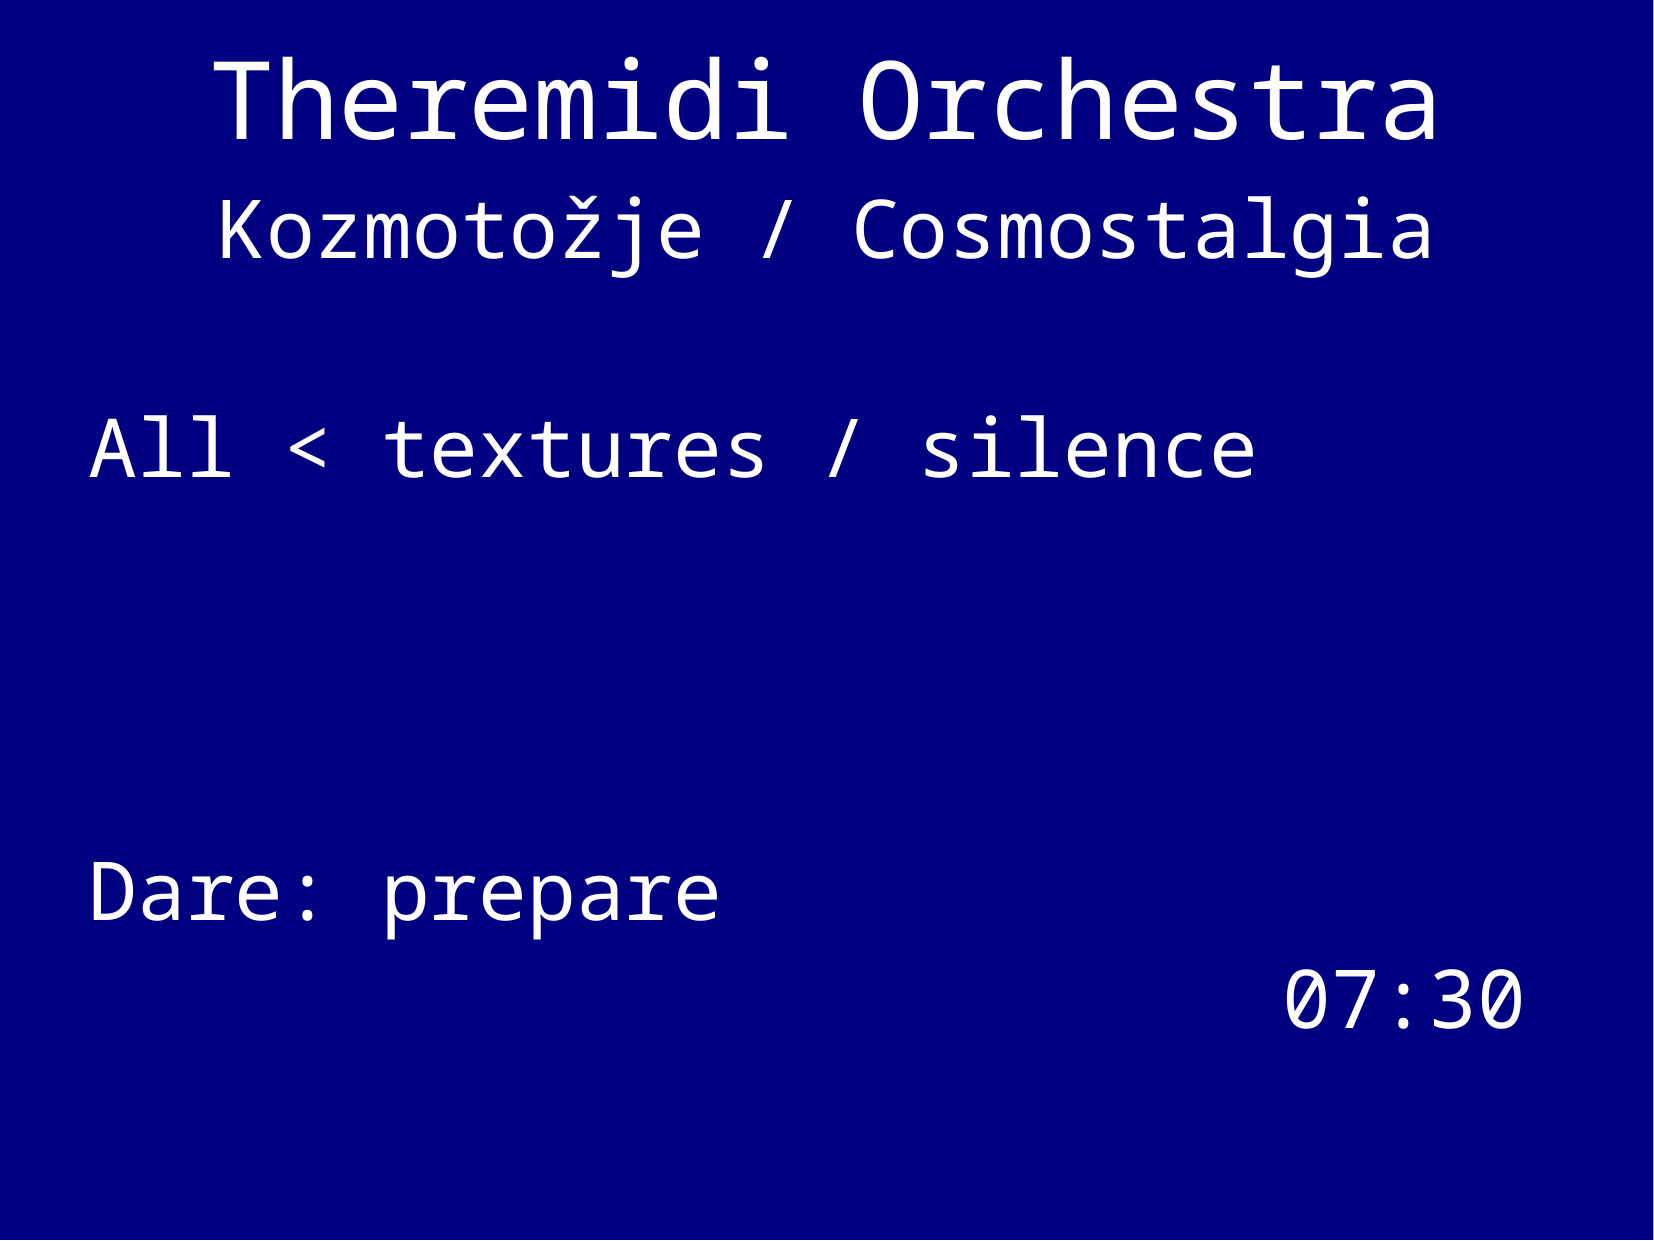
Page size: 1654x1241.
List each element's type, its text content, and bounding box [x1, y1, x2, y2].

subtitle All < textures / silence Dare: prepare [88, 272, 1566, 1063]
text_box 07:30 [1282, 900, 1620, 1096]
title Theremidi Orchestra Kozmotožje / Cosmostalgia [82, 49, 1571, 257]
